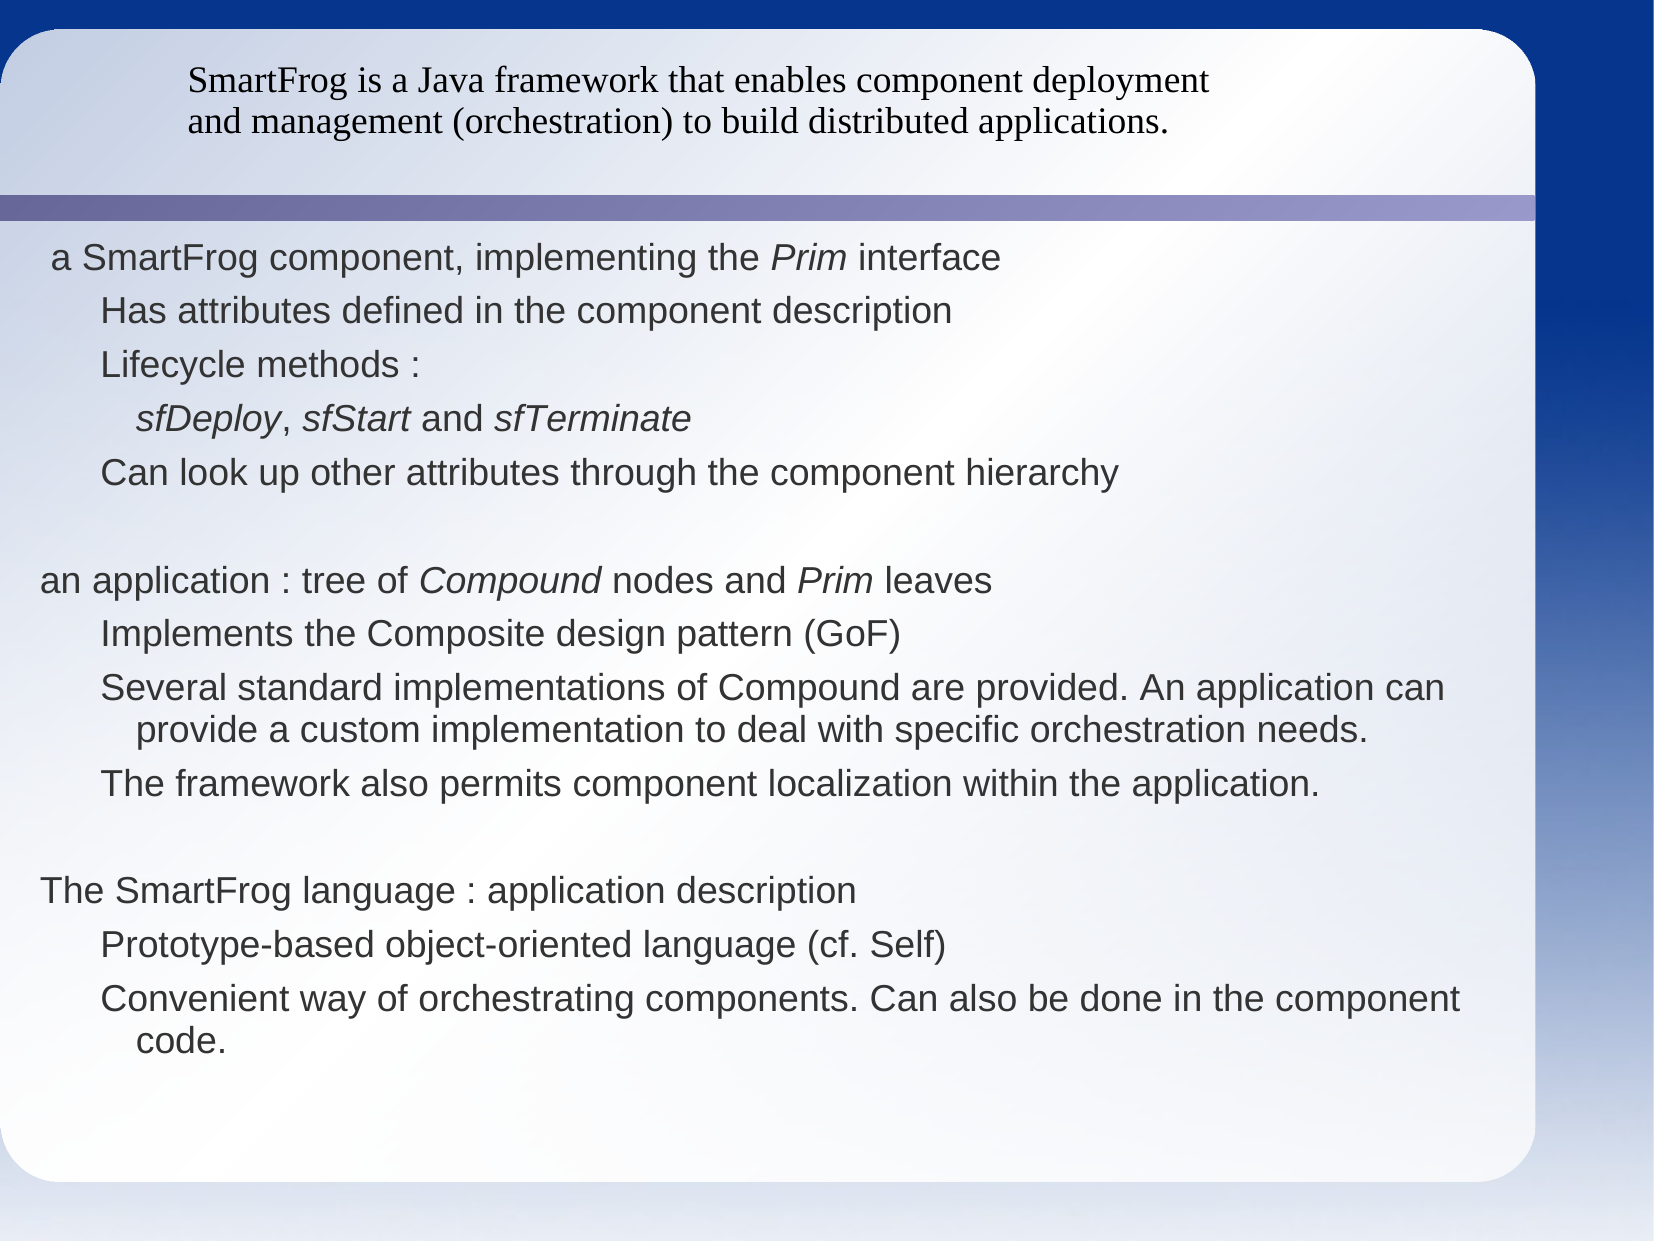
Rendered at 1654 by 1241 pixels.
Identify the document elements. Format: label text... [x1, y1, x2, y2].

list a SmartFrog component, implementing the Prim interface Has attributes defined in the component description Lifecycle methods : sfDeploy, sfStart and sfTerminate Can look up other attributes through the component hierarchy an application : tree of Compound nodes and Prim leaves Implements the Composite design pattern (GoF) Several standard implementations of Compound are provided. An application can provide a custom implementation to deal with specific orchestration needs. The framework also permits component localization within the application. The SmartFrog language : application description Prototype-based object-oriented language (cf. Self) Convenient way of orchestrating components. Can also be done in the component code. [29, 236, 1506, 1152]
text_box SmartFrog is a Java framework that enables component deployment and management (orchestration) to build distributed applications. [187, 58, 1238, 143]
picture [0, 0, 1654, 1241]
